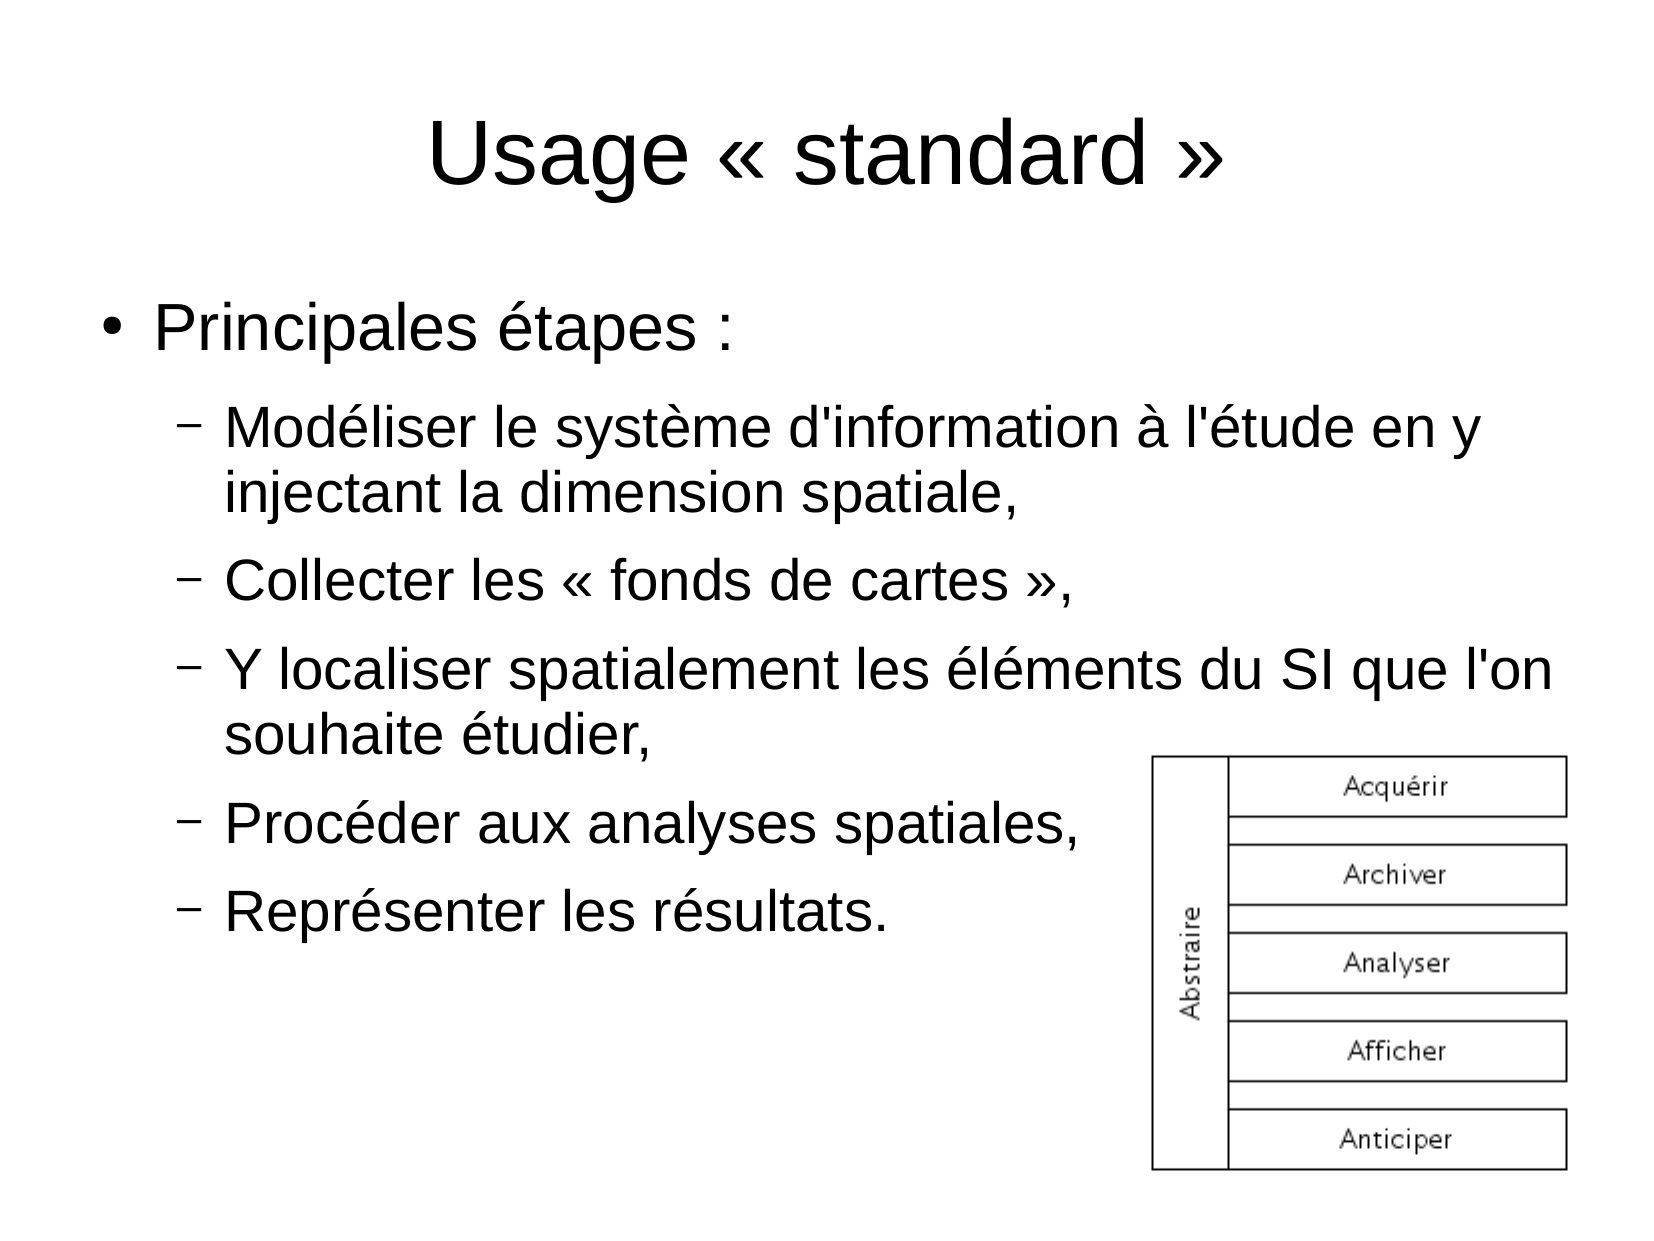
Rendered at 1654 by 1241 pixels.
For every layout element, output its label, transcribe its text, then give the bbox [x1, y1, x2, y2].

list Principales étapes : Modéliser le système d'information à l'étude en y injectant la dimension spatiale, Collecter les « fonds de cartes », Y localiser spatialement les éléments du SI que l'on souhaite étudier, Procéder aux analyses spatiales, Représenter les résultats. [82, 290, 1571, 1094]
title Usage « standard » [82, 49, 1571, 257]
picture [1122, 726, 1596, 1199]
